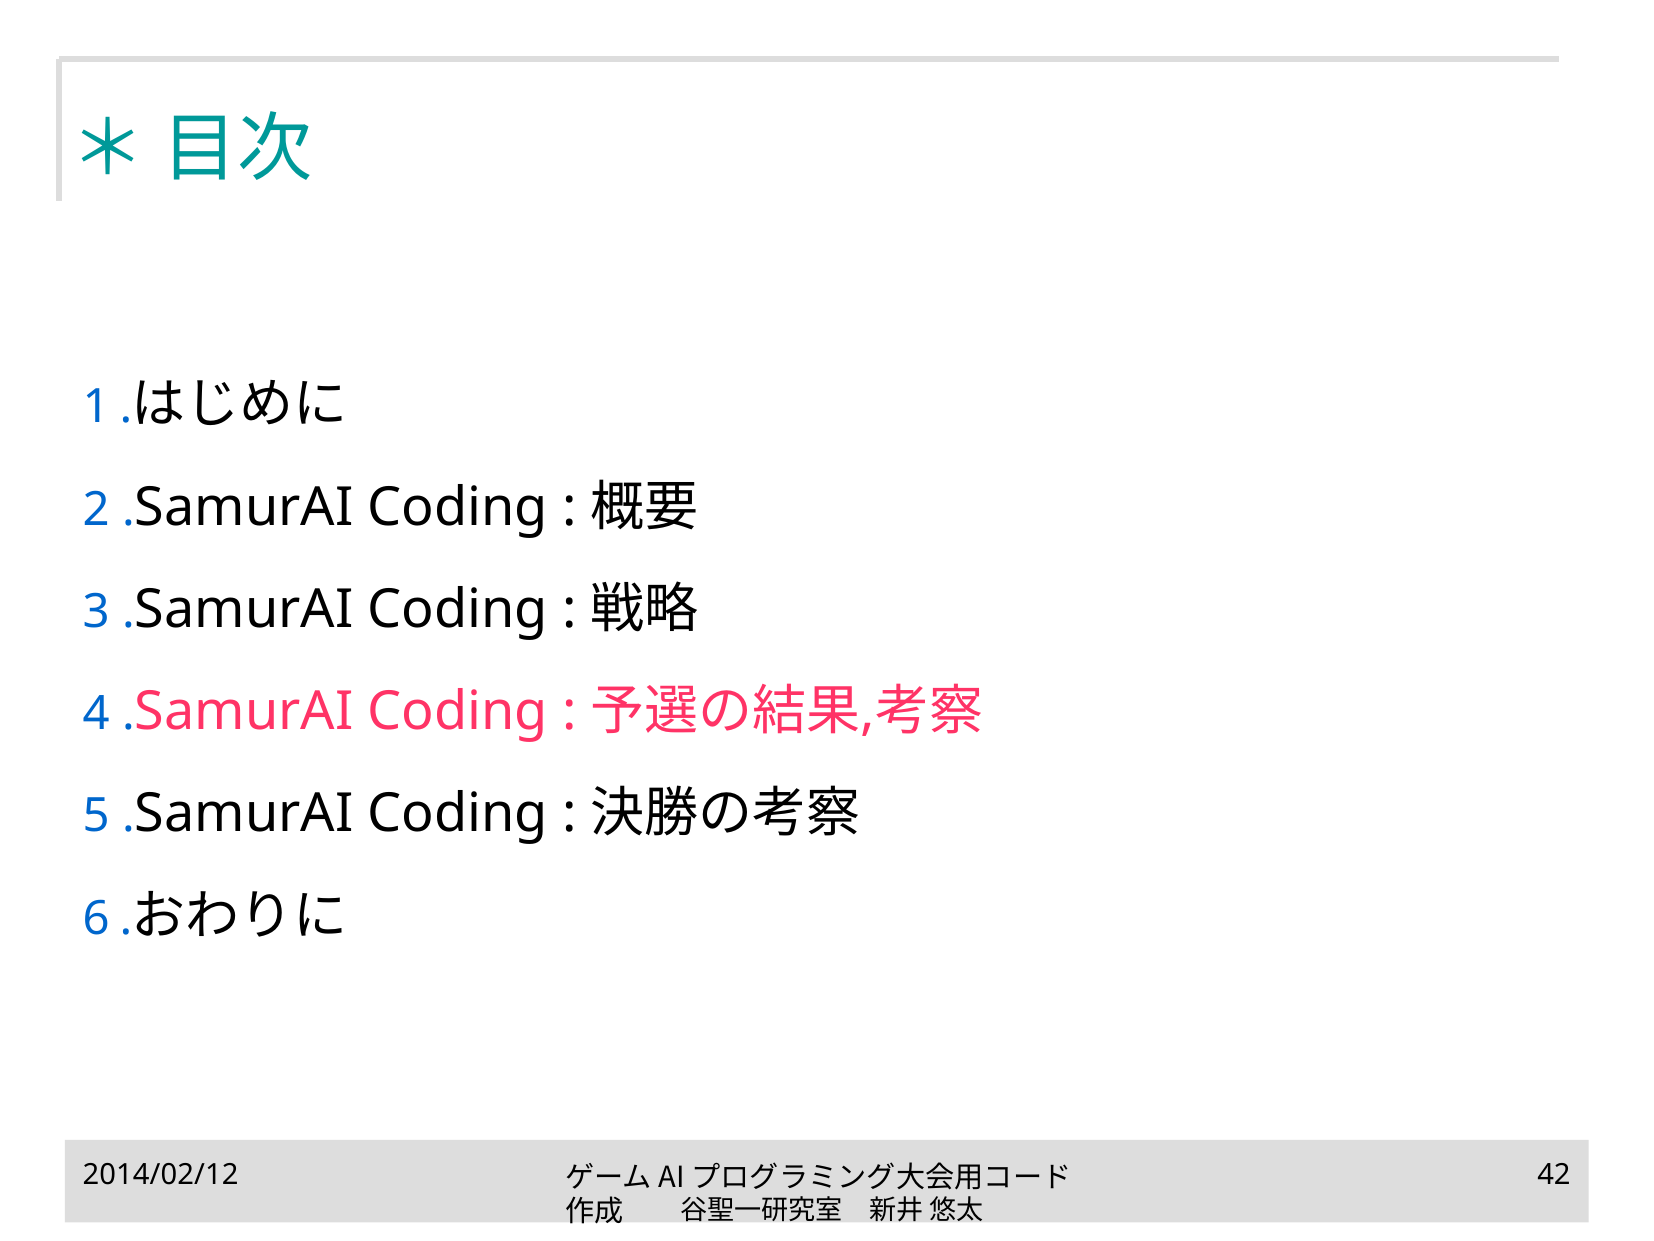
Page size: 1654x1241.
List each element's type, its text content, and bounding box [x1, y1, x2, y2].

list はじめに SamurAI Coding : 概要 SamurAI Coding : 戦略 SamurAI Coding : 予選の結果,考察 SamurAI Coding : 決勝の考察 おわりに [82, 360, 1571, 951]
title ＊ 目次 [70, 94, 1560, 189]
